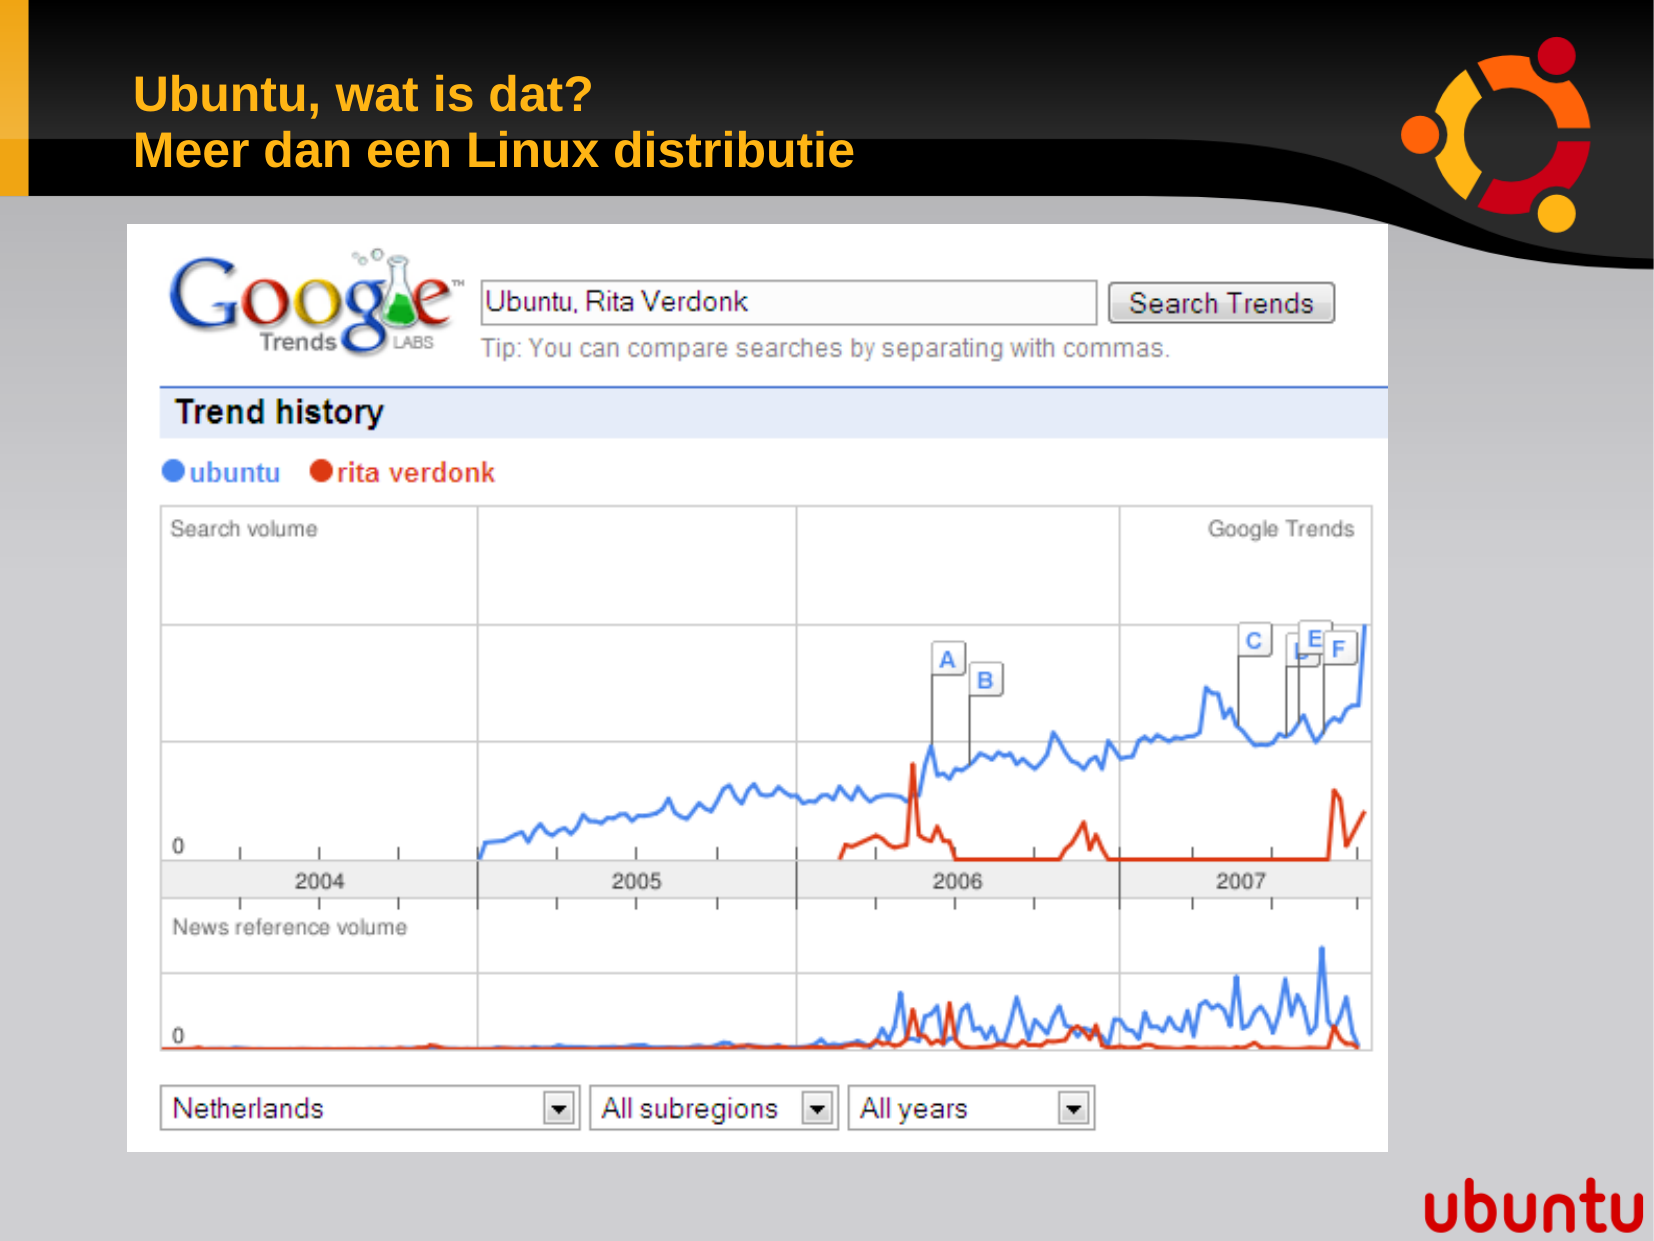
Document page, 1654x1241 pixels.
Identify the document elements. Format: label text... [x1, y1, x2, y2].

picture [0, 0, 1654, 1241]
text_box Ubuntu, wat is dat? Meer dan een Linux distributie [118, 59, 1093, 188]
